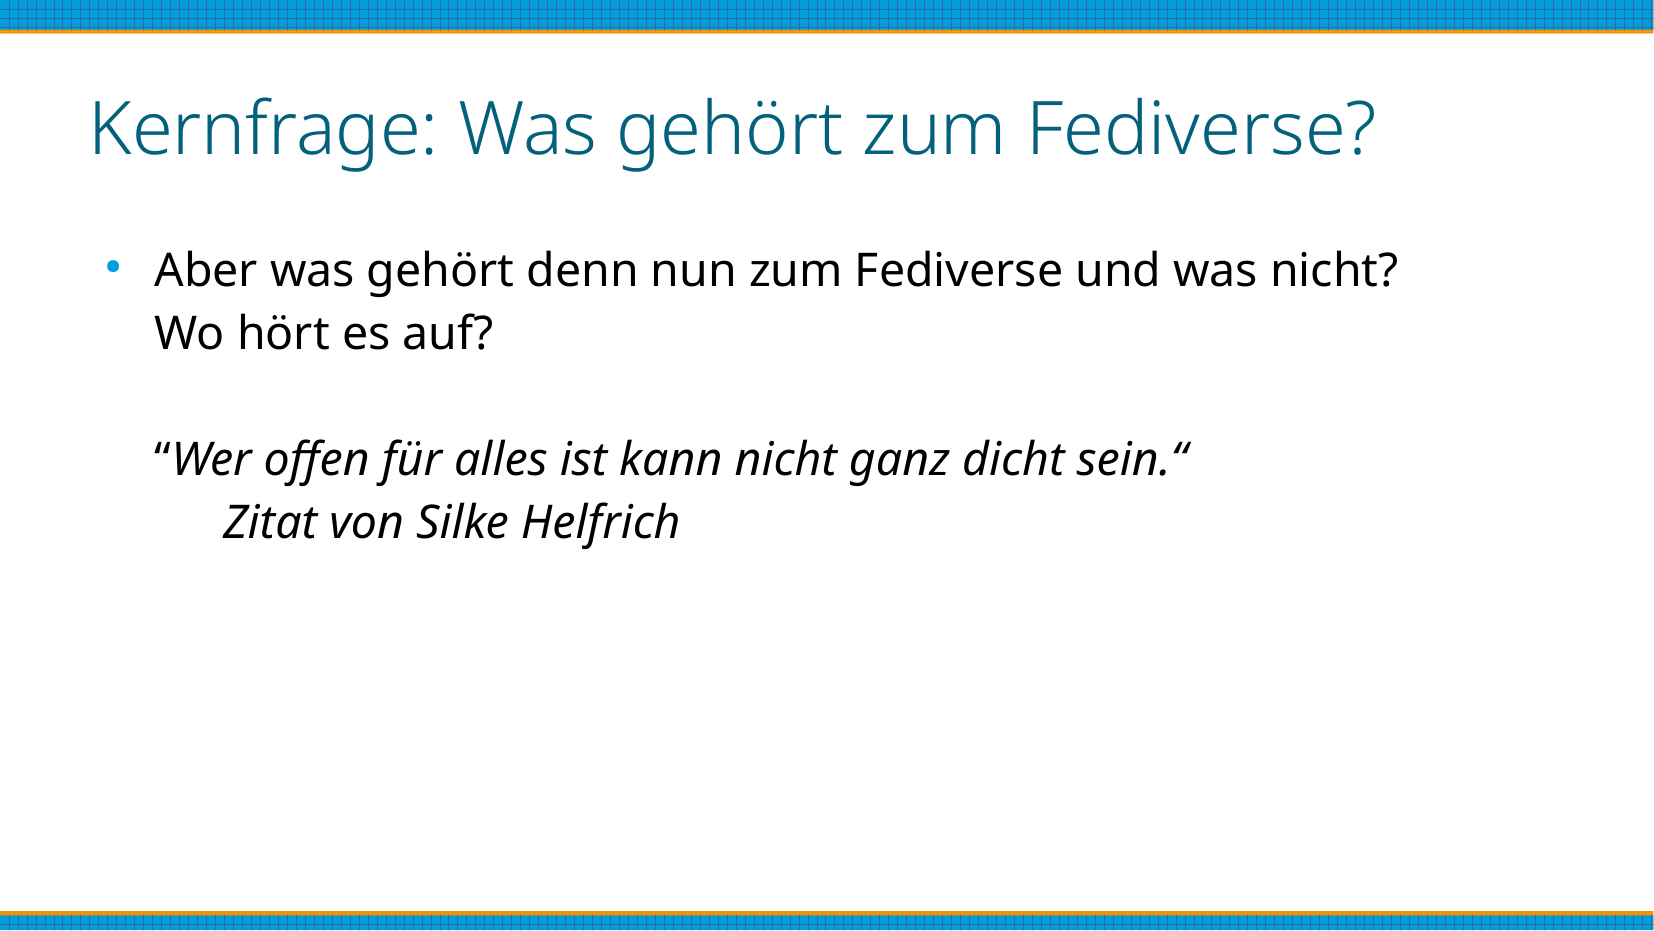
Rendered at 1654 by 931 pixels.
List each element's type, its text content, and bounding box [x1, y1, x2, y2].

list Aber was gehört denn nun zum Fediverse und was nicht? Wo hört es auf? “Wer offen für alles ist kann nicht ganz dicht sein.“ Zitat von Silke Helfrich [88, 236, 1565, 554]
title Kernfrage: Was gehört zum Fediverse? [88, 44, 1565, 207]
